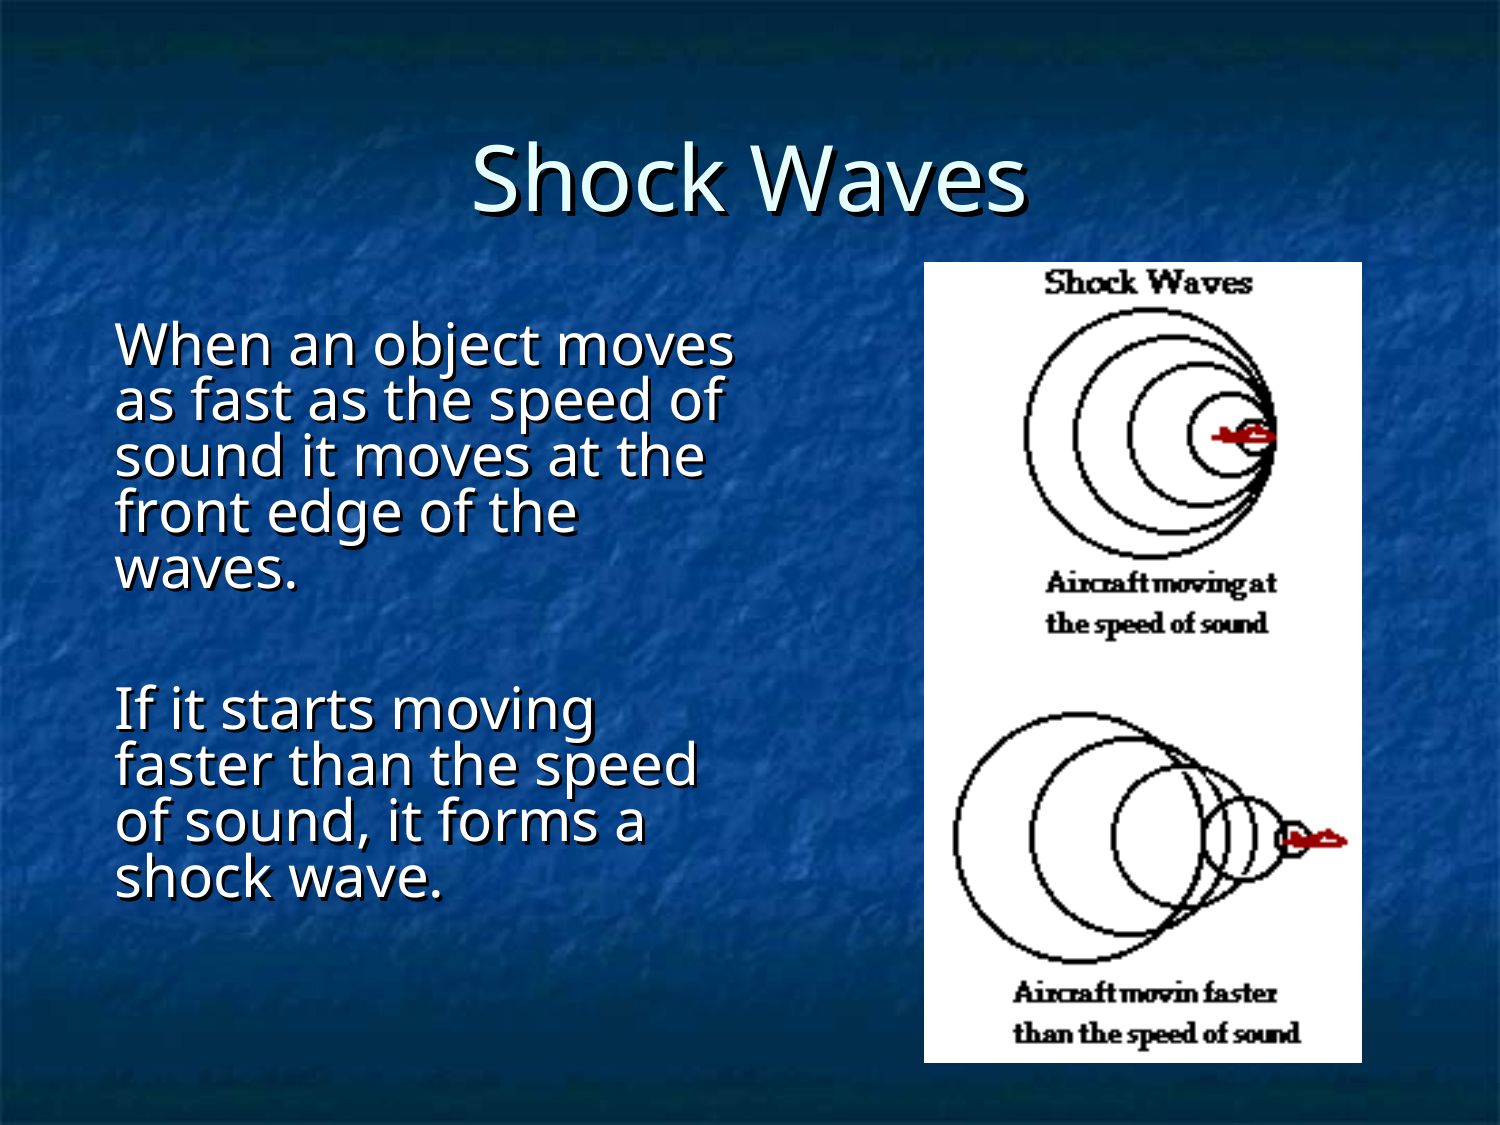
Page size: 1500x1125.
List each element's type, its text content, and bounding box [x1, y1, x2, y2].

picture [0, 0, 1500, 1125]
text_box When an object moves as fast as the speed of sound it moves at the front edge of the waves. If it starts moving faster than the speed of sound, it forms a shock wave. [99, 312, 763, 951]
text_box Shock Waves [75, 62, 1426, 288]
